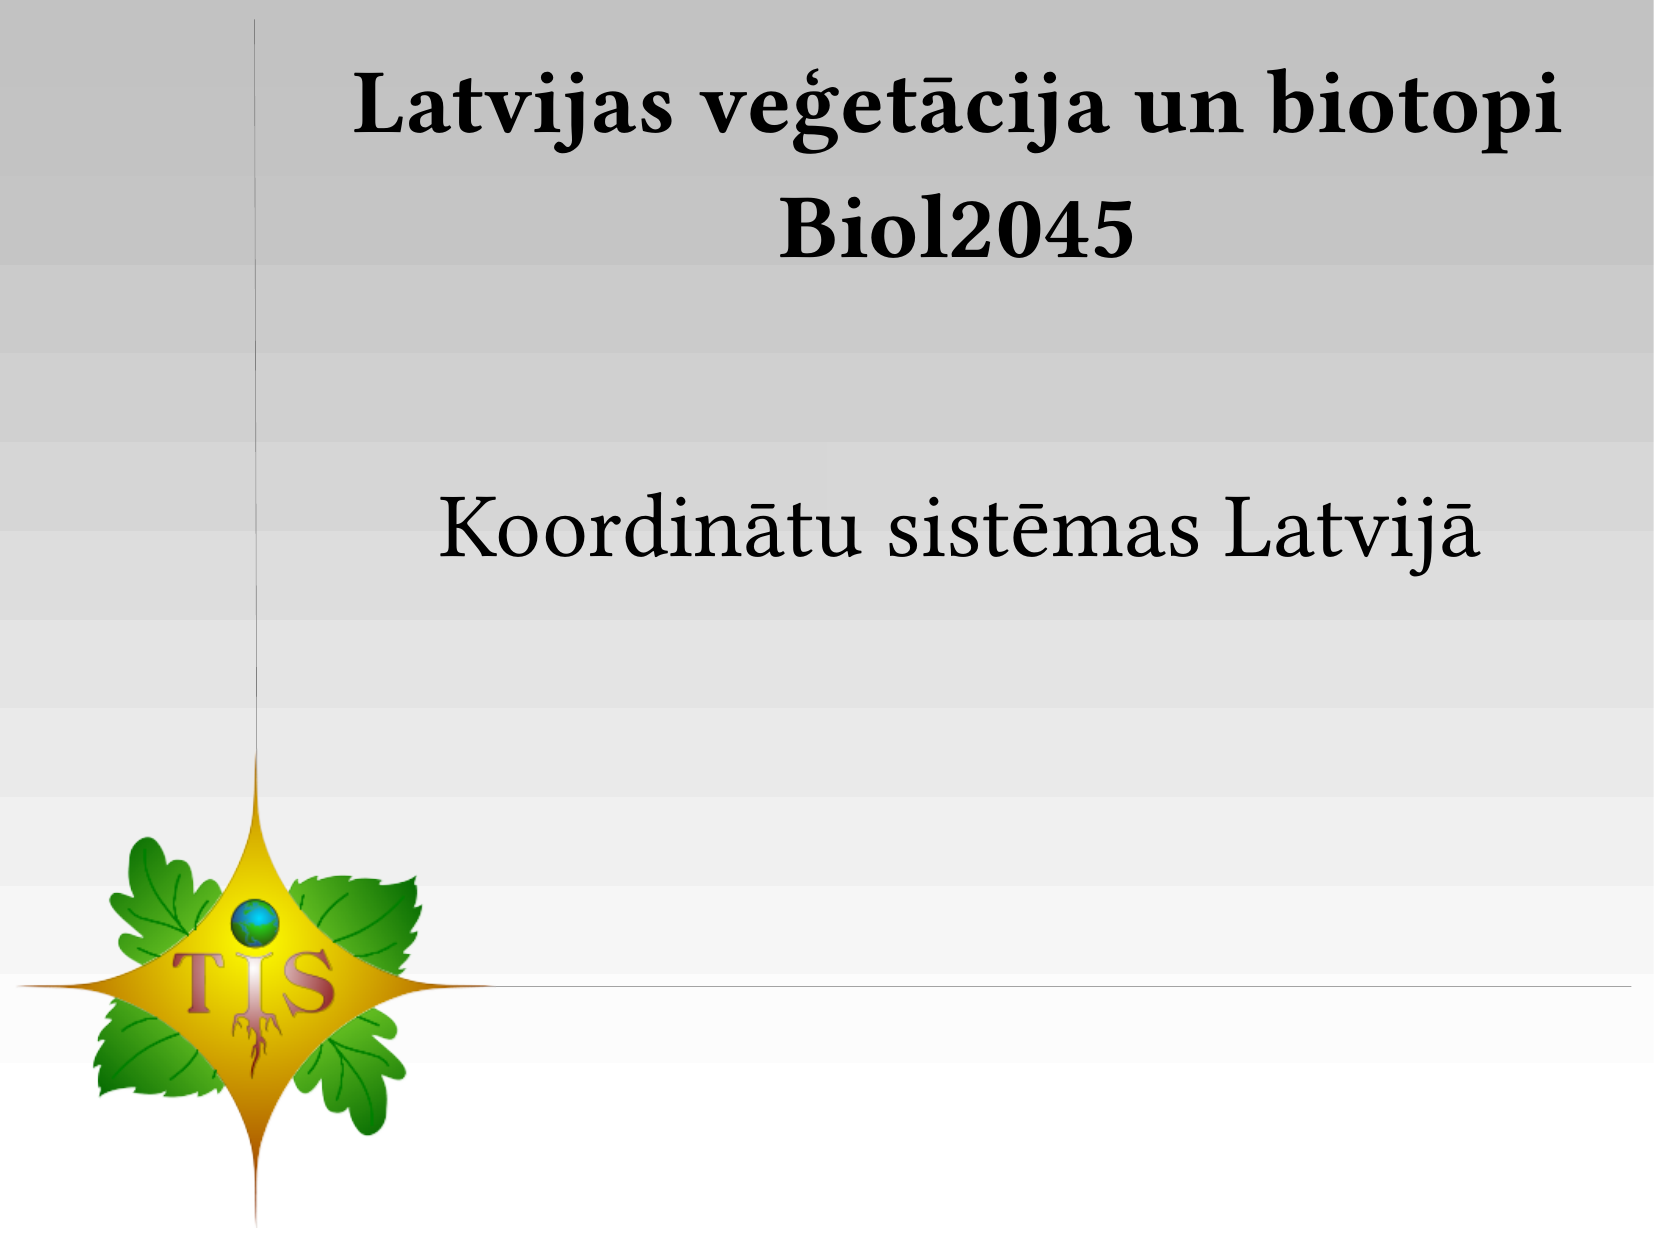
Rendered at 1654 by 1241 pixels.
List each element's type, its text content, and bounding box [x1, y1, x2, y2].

title Koordinātu sistēmas Latvijā [327, 413, 1595, 621]
picture [0, 0, 1654, 1241]
